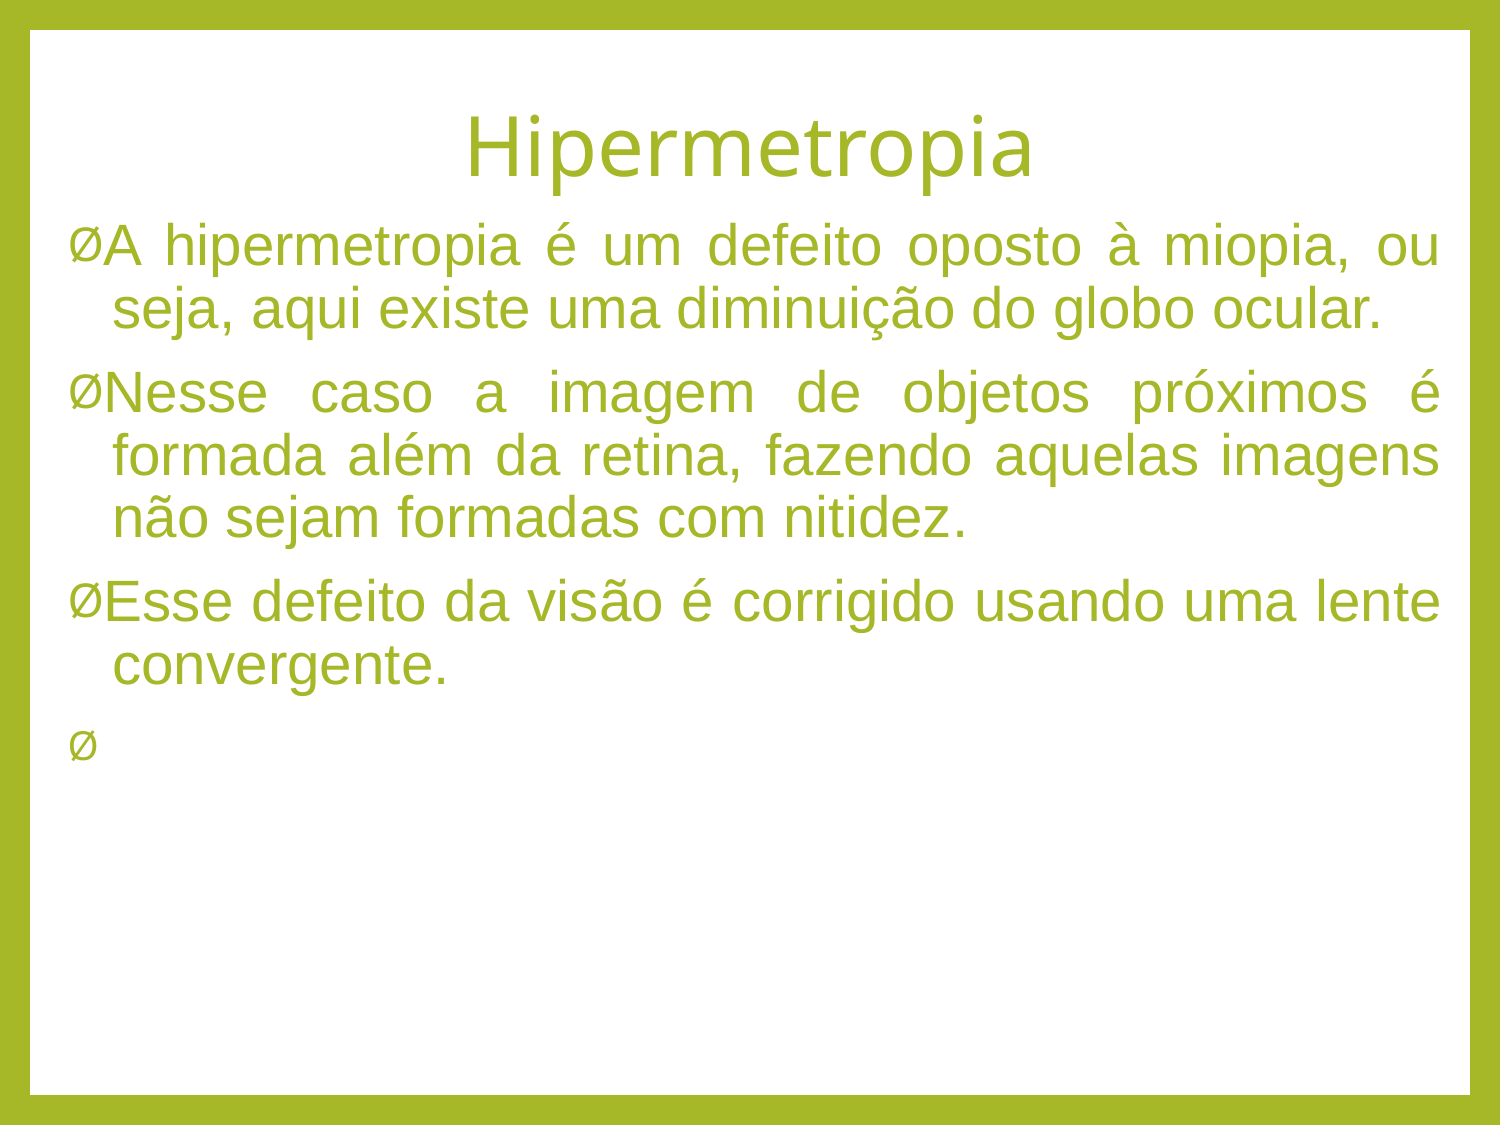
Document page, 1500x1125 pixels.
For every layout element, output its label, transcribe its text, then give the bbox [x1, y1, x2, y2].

list A hipermetropia é um defeito oposto à miopia, ou seja, aqui existe uma diminuição do globo ocular. Nesse caso a imagem de objetos próximos é formada além da retina, fazendo aquelas imagens não sejam formadas com nitidez. Esse defeito da visão é corrigido usando uma lente convergente. [41, 208, 1459, 1035]
title Hipermetropia [41, 90, 1459, 208]
